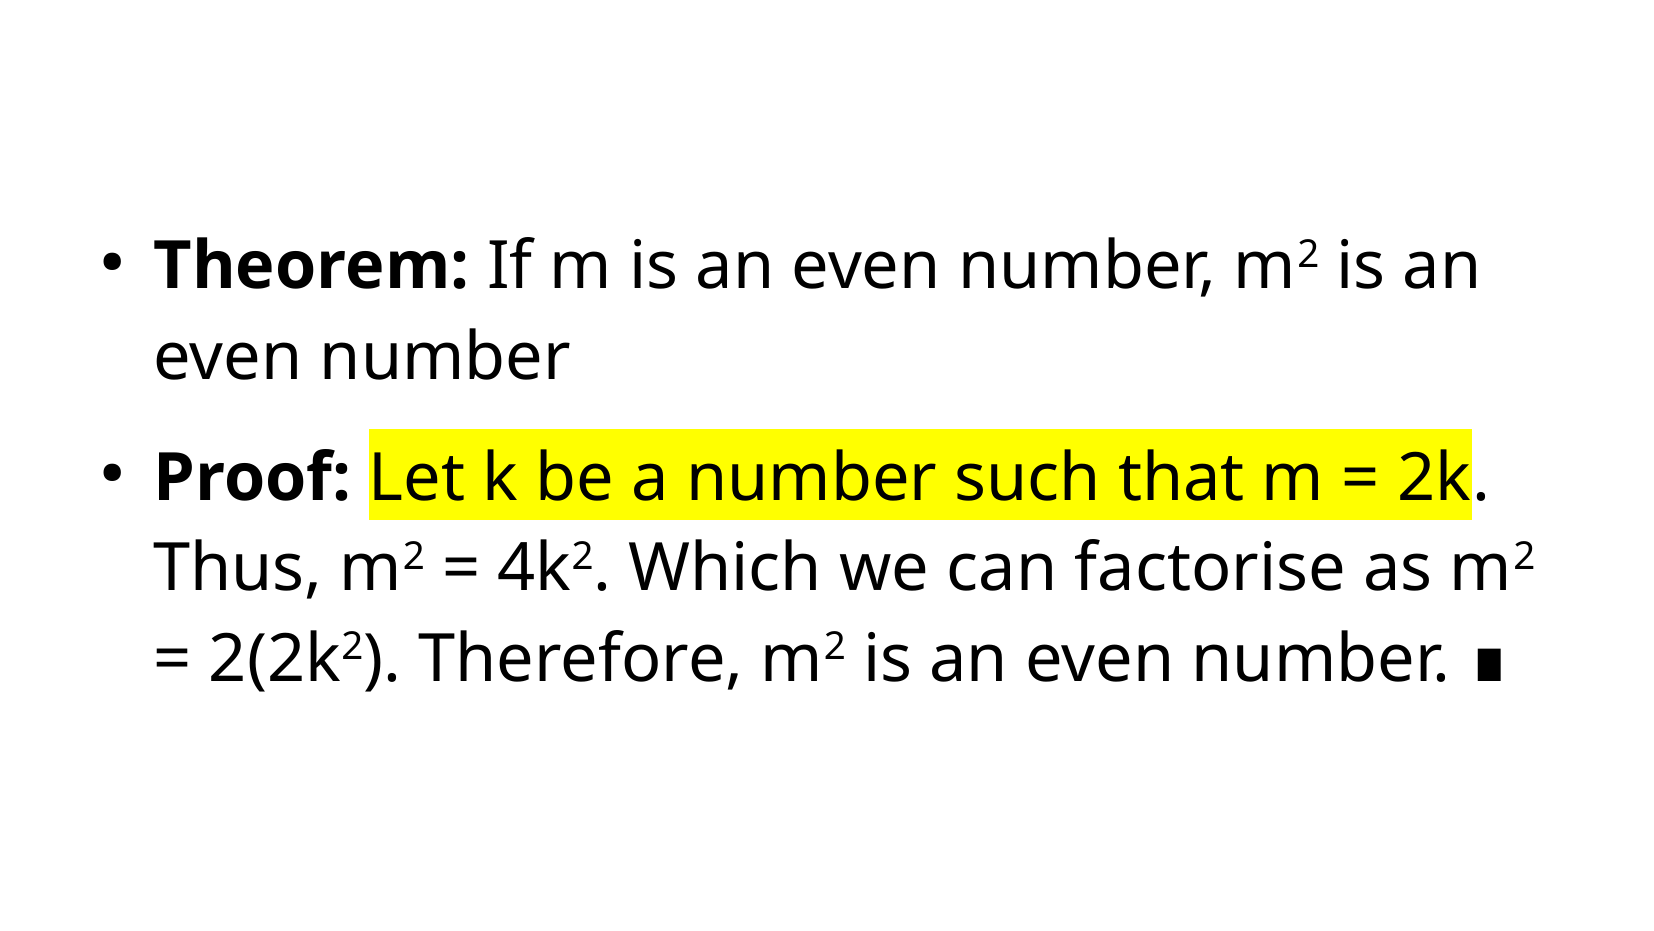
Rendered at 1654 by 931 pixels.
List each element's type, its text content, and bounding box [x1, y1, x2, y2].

list Theorem: If m is an even number, m2 is an even number Proof: Let k be a number such that m = 2k. Thus, m2 = 4k2. Which we can factorise as m2 = 2(2k2). Therefore, m2 is an even number. ∎ [82, 217, 1571, 758]
